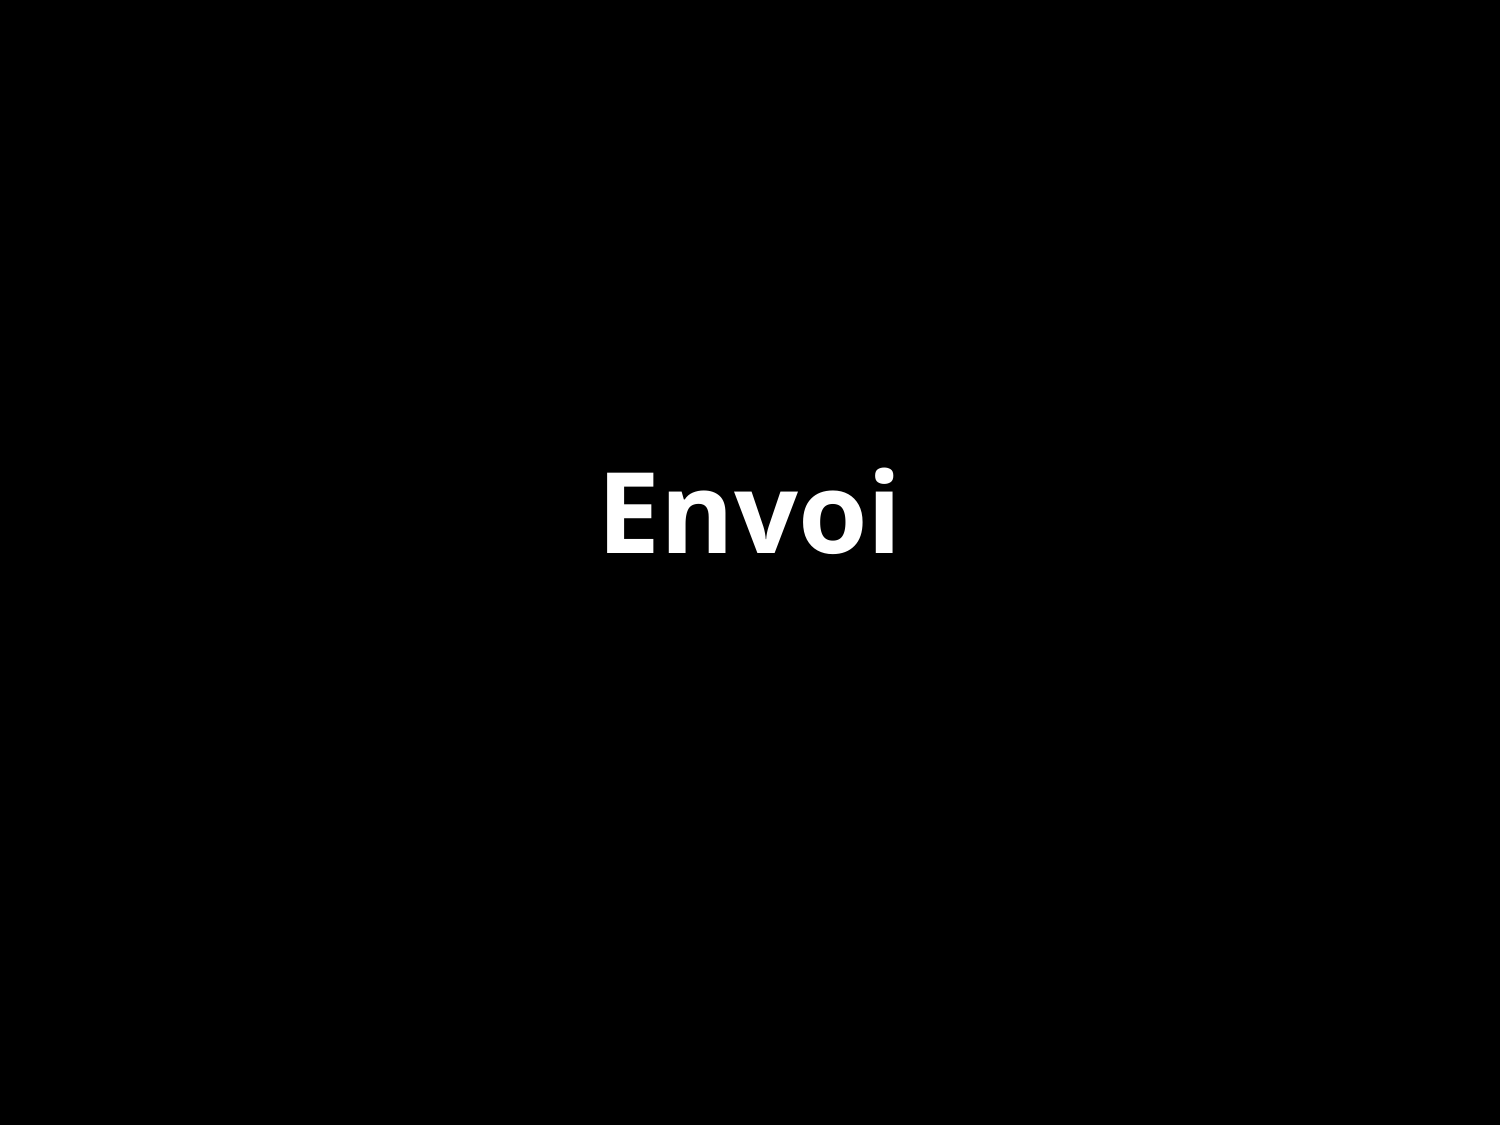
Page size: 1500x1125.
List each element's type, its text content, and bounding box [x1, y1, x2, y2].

text_box Envoi [0, 66, 1500, 591]
